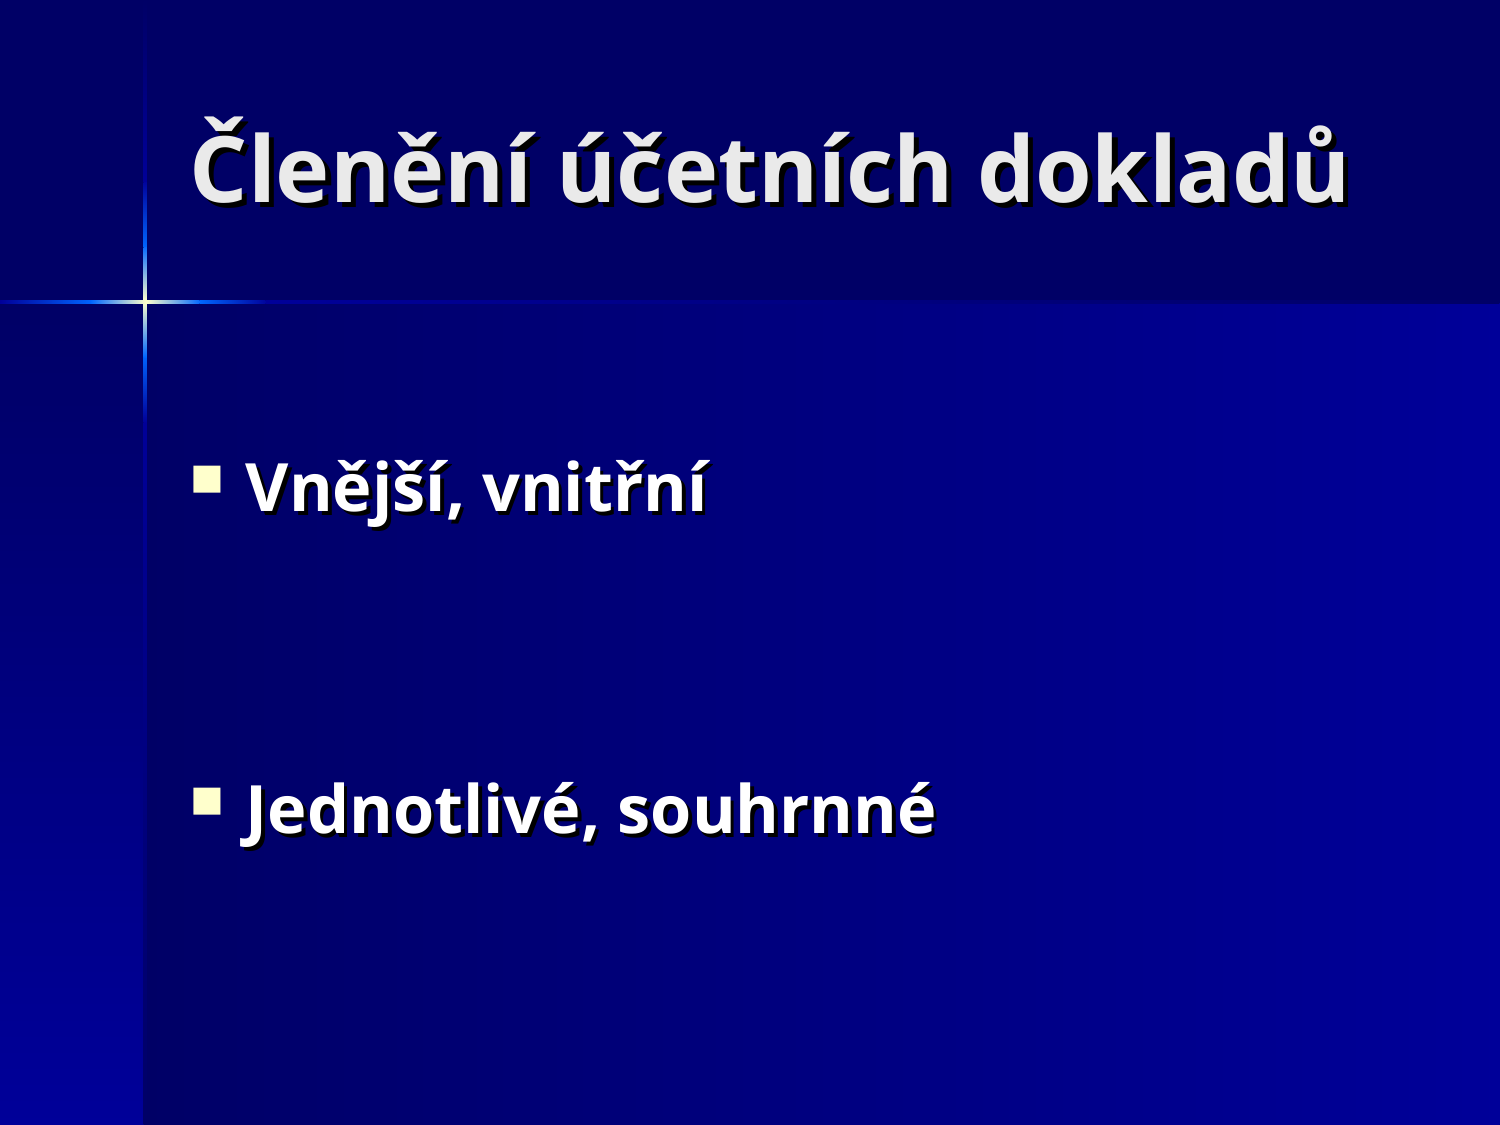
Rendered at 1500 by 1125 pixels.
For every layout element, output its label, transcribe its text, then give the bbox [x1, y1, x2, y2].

list Vnější, vnitřní Jednotlivé, souhrnné [174, 324, 1413, 1101]
title Členění účetních dokladů [174, 49, 1413, 285]
